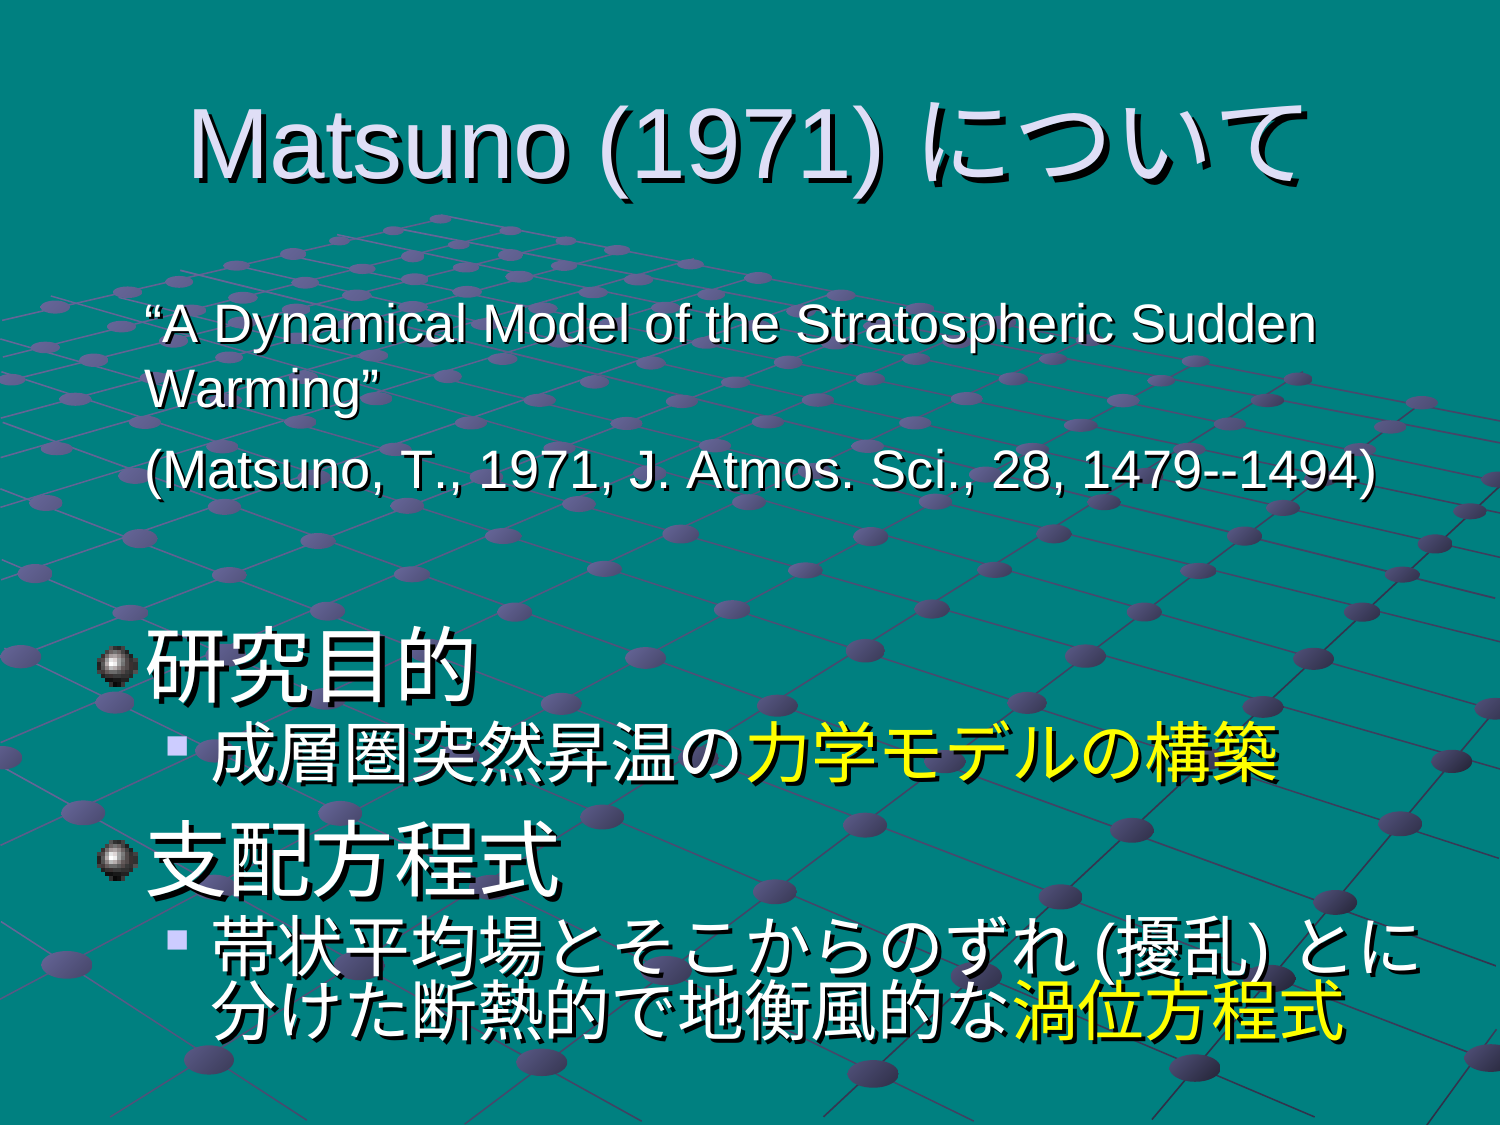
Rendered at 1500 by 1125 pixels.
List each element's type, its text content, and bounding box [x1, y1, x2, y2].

picture [89, 832, 138, 881]
picture [89, 638, 138, 687]
text_box “A Dynamical Model of the Stratospheric Sudden Warming” (Matsuno, T., 1971, J. Atmos. Sci., 28, 1479--1494) 研究目的 成層圏突然昇温の力学モデルの構築 支配方程式 帯状平均場とそこからのずれ (擾乱) とに分けた断熱的で地衡風的な渦位方程式 [75, 280, 1447, 1025]
text_box Matsuno (1971) について [75, 45, 1426, 233]
